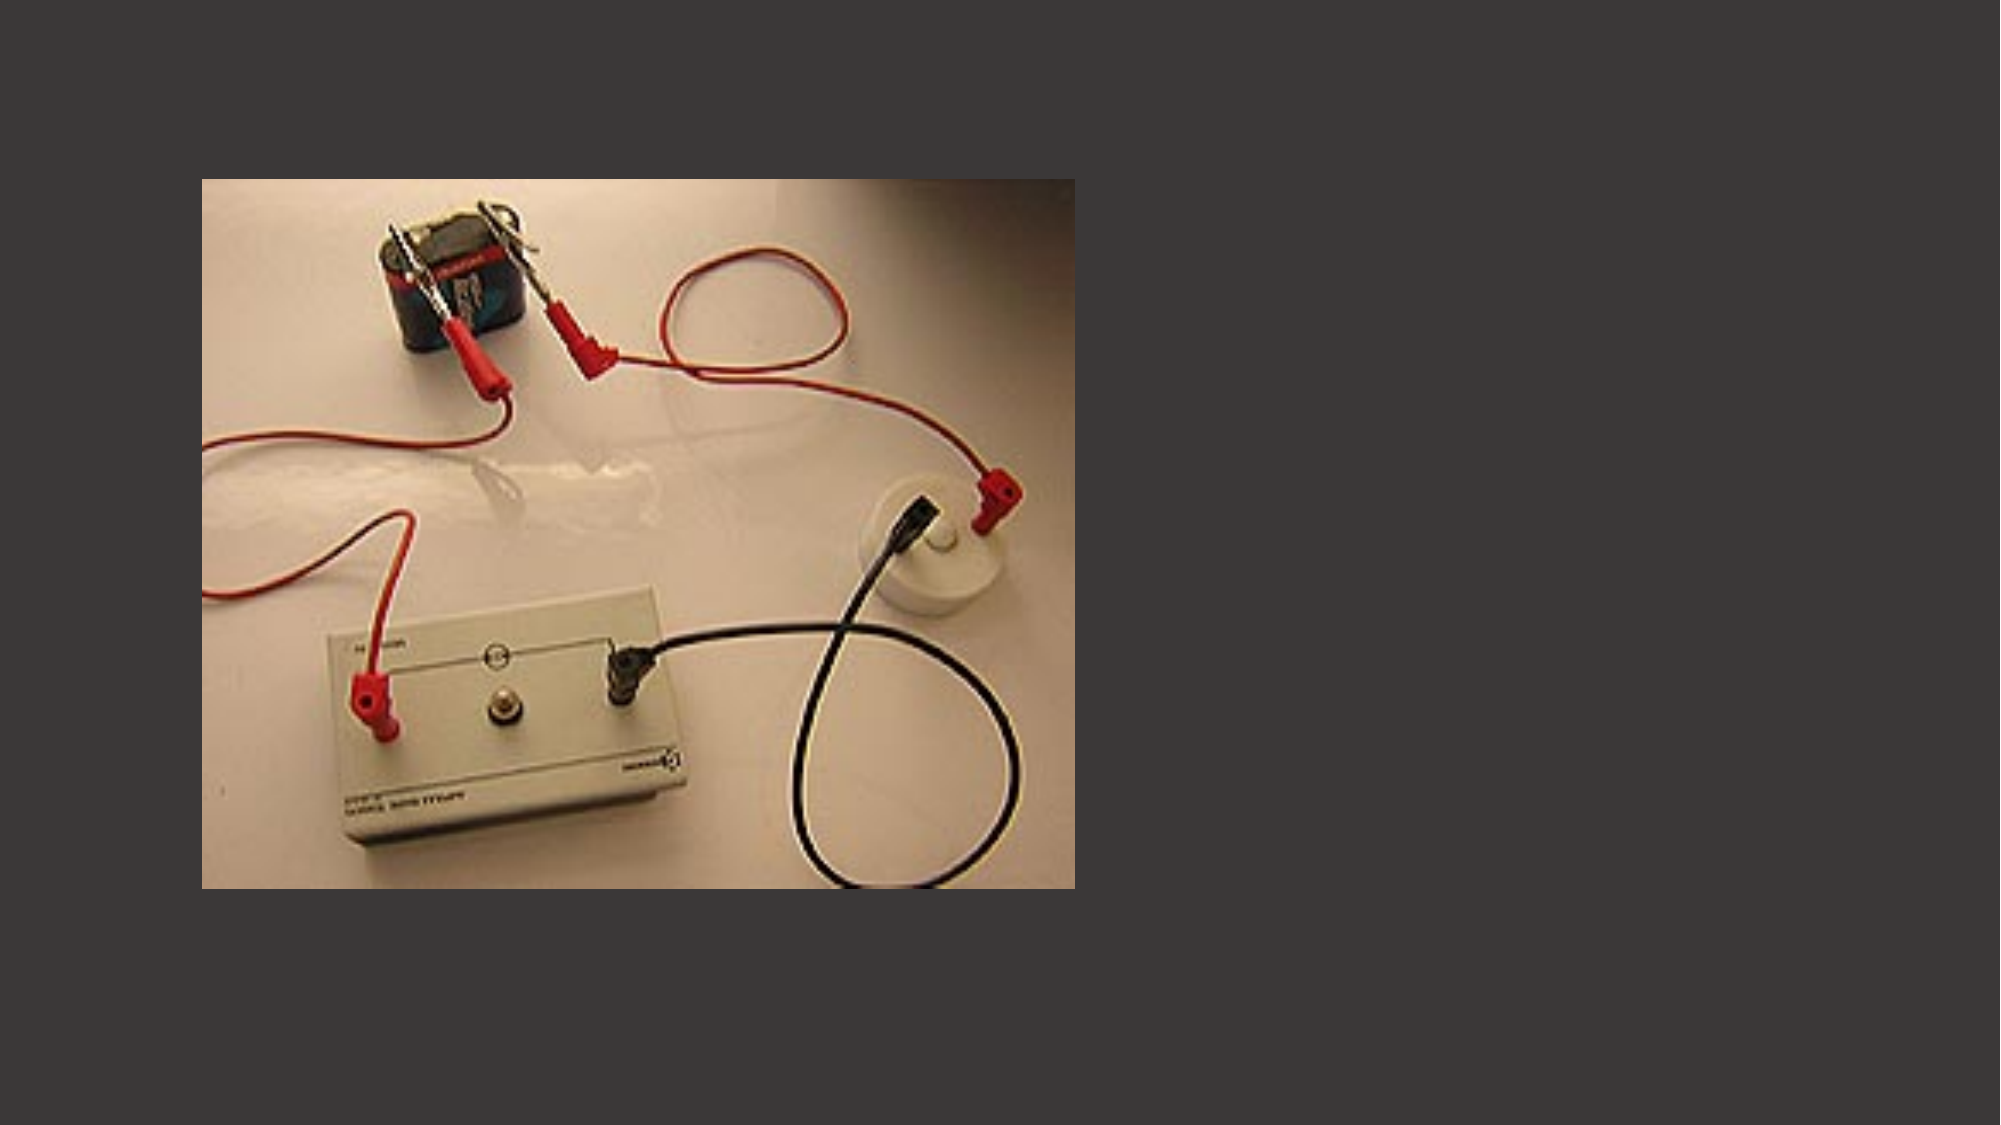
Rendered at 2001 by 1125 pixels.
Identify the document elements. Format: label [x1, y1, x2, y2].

picture [202, 179, 1075, 889]
